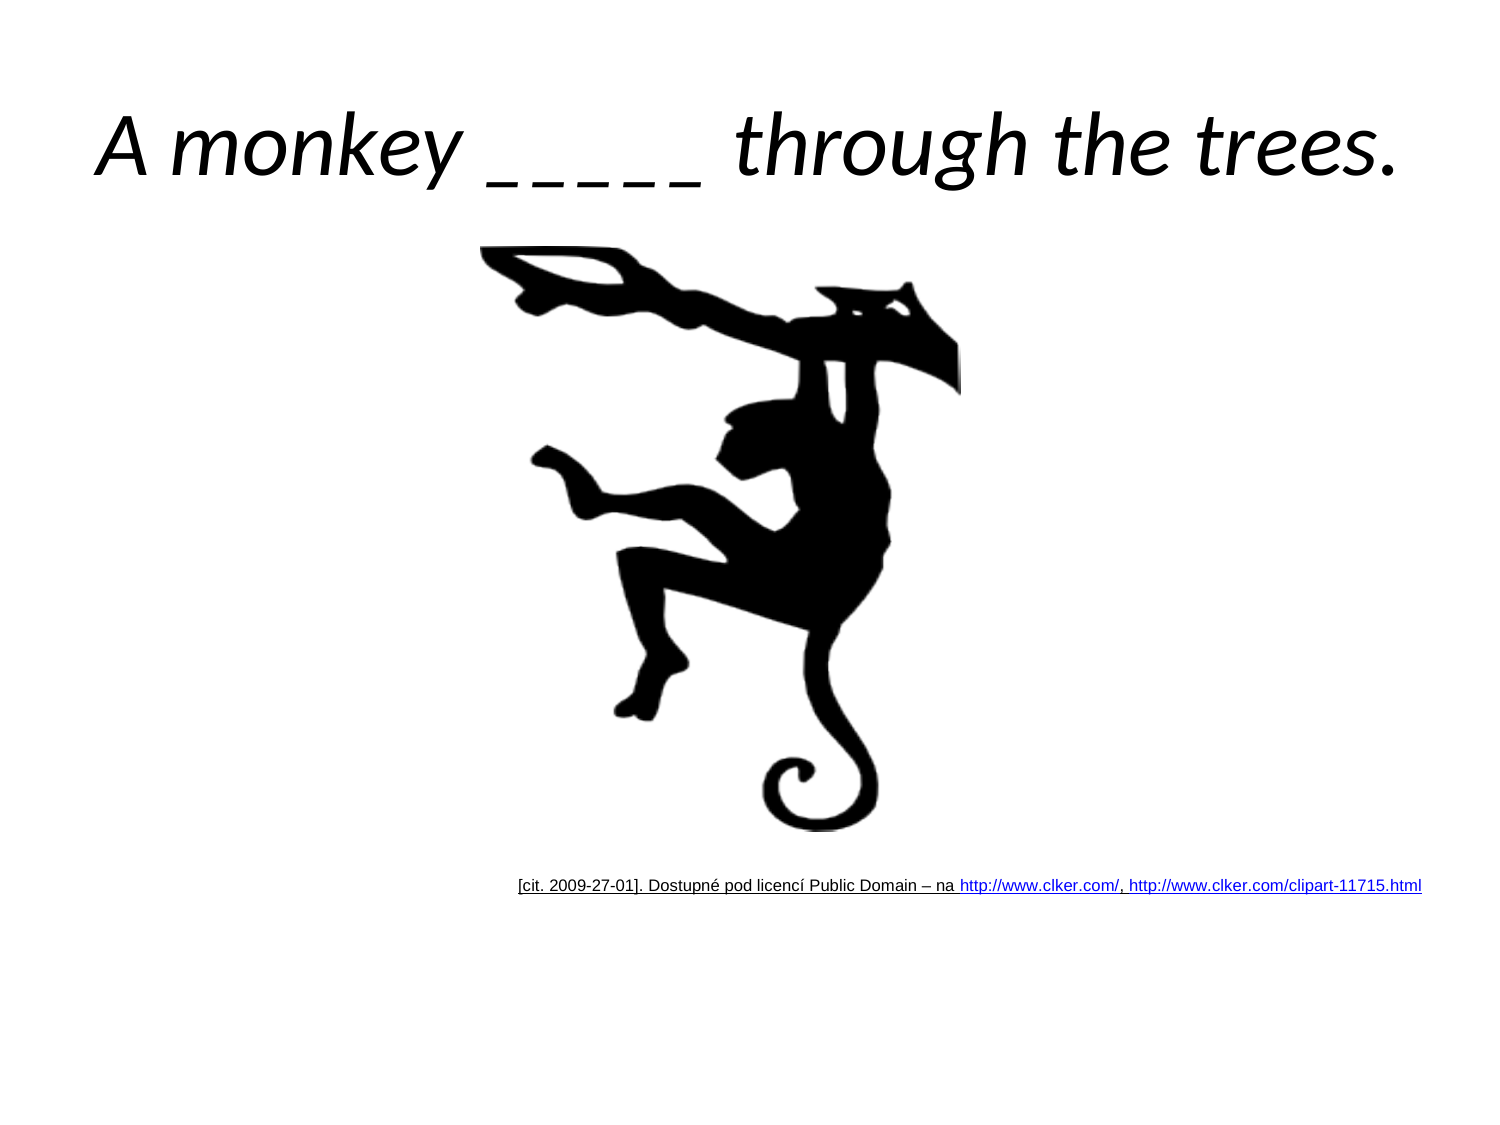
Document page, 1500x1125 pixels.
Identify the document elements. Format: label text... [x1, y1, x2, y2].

title A monkey _____ through the trees. [75, 45, 1426, 233]
text_box [cit. 2009-27-01]. Dostupné pod licencí Public Domain – na http://www.clker.com/, http://www.clker.com/clipart-11715.html [503, 867, 1437, 903]
text_box [480, 246, 961, 833]
